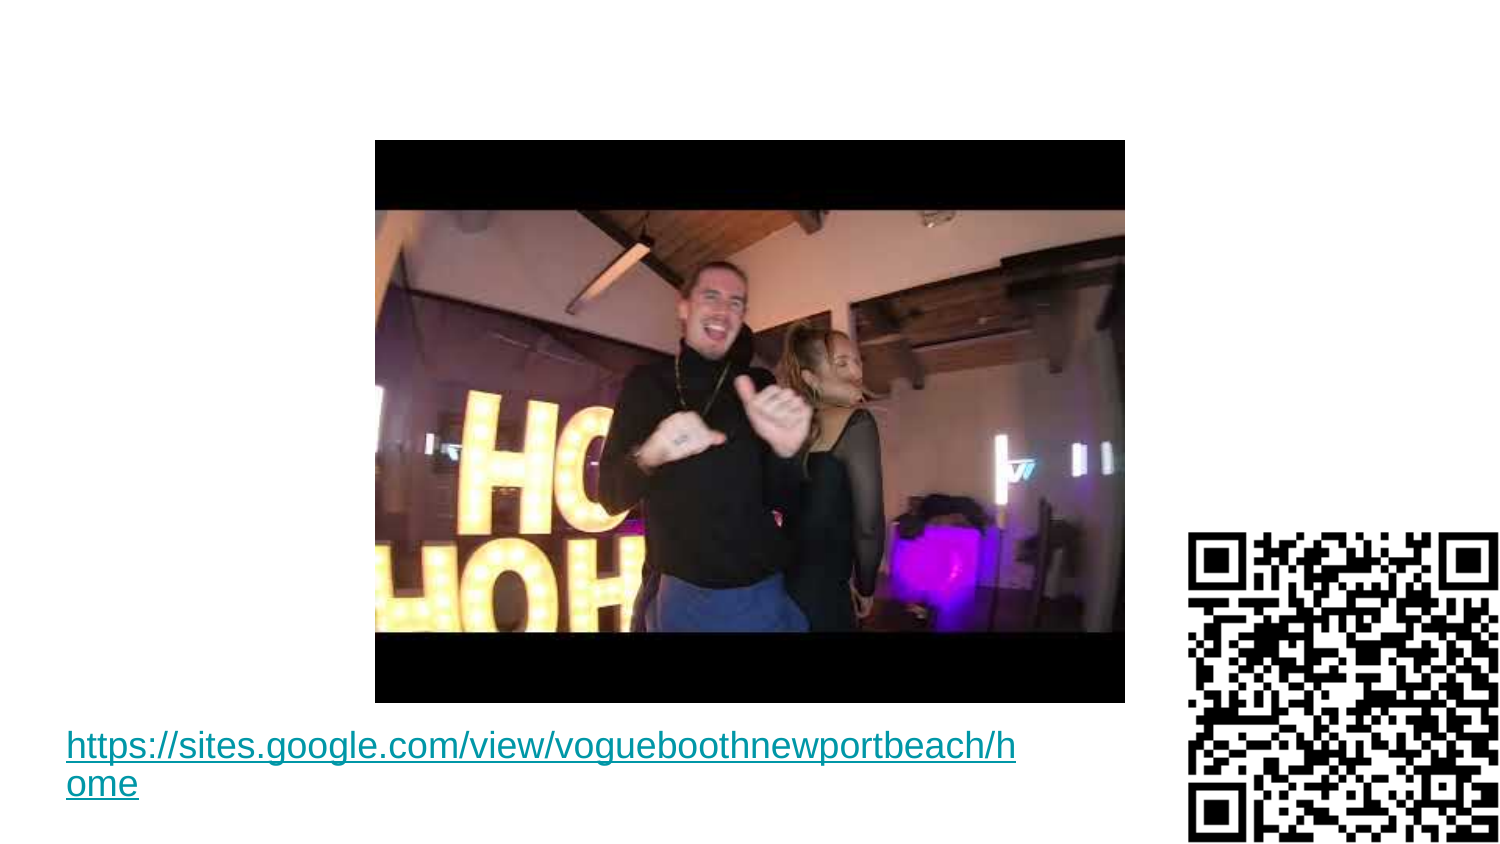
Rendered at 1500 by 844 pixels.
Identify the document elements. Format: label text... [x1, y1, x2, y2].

picture [375, 140, 1125, 704]
picture [1187, 531, 1500, 844]
list https://sites.google.com/view/vogueboothnewportbeach/home [51, 694, 1036, 794]
